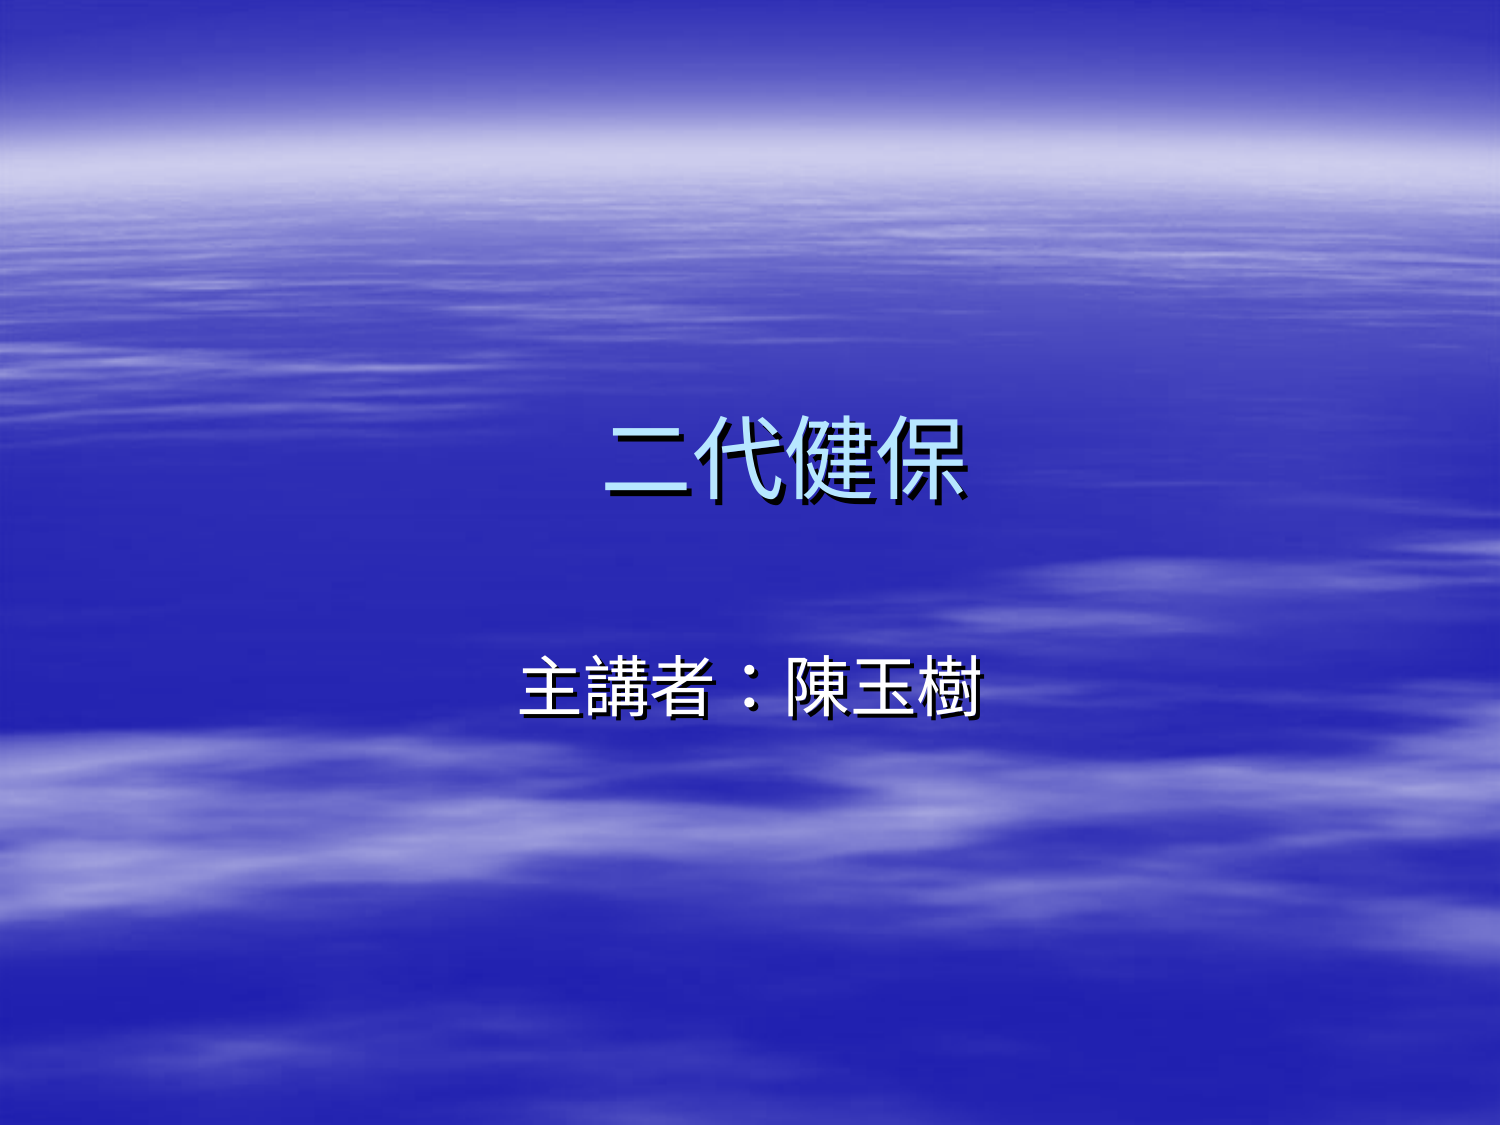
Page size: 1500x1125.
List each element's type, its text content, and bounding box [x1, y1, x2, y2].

subtitle 主講者：陳玉樹 [225, 637, 1276, 925]
title 二代健保 [112, 324, 1388, 588]
